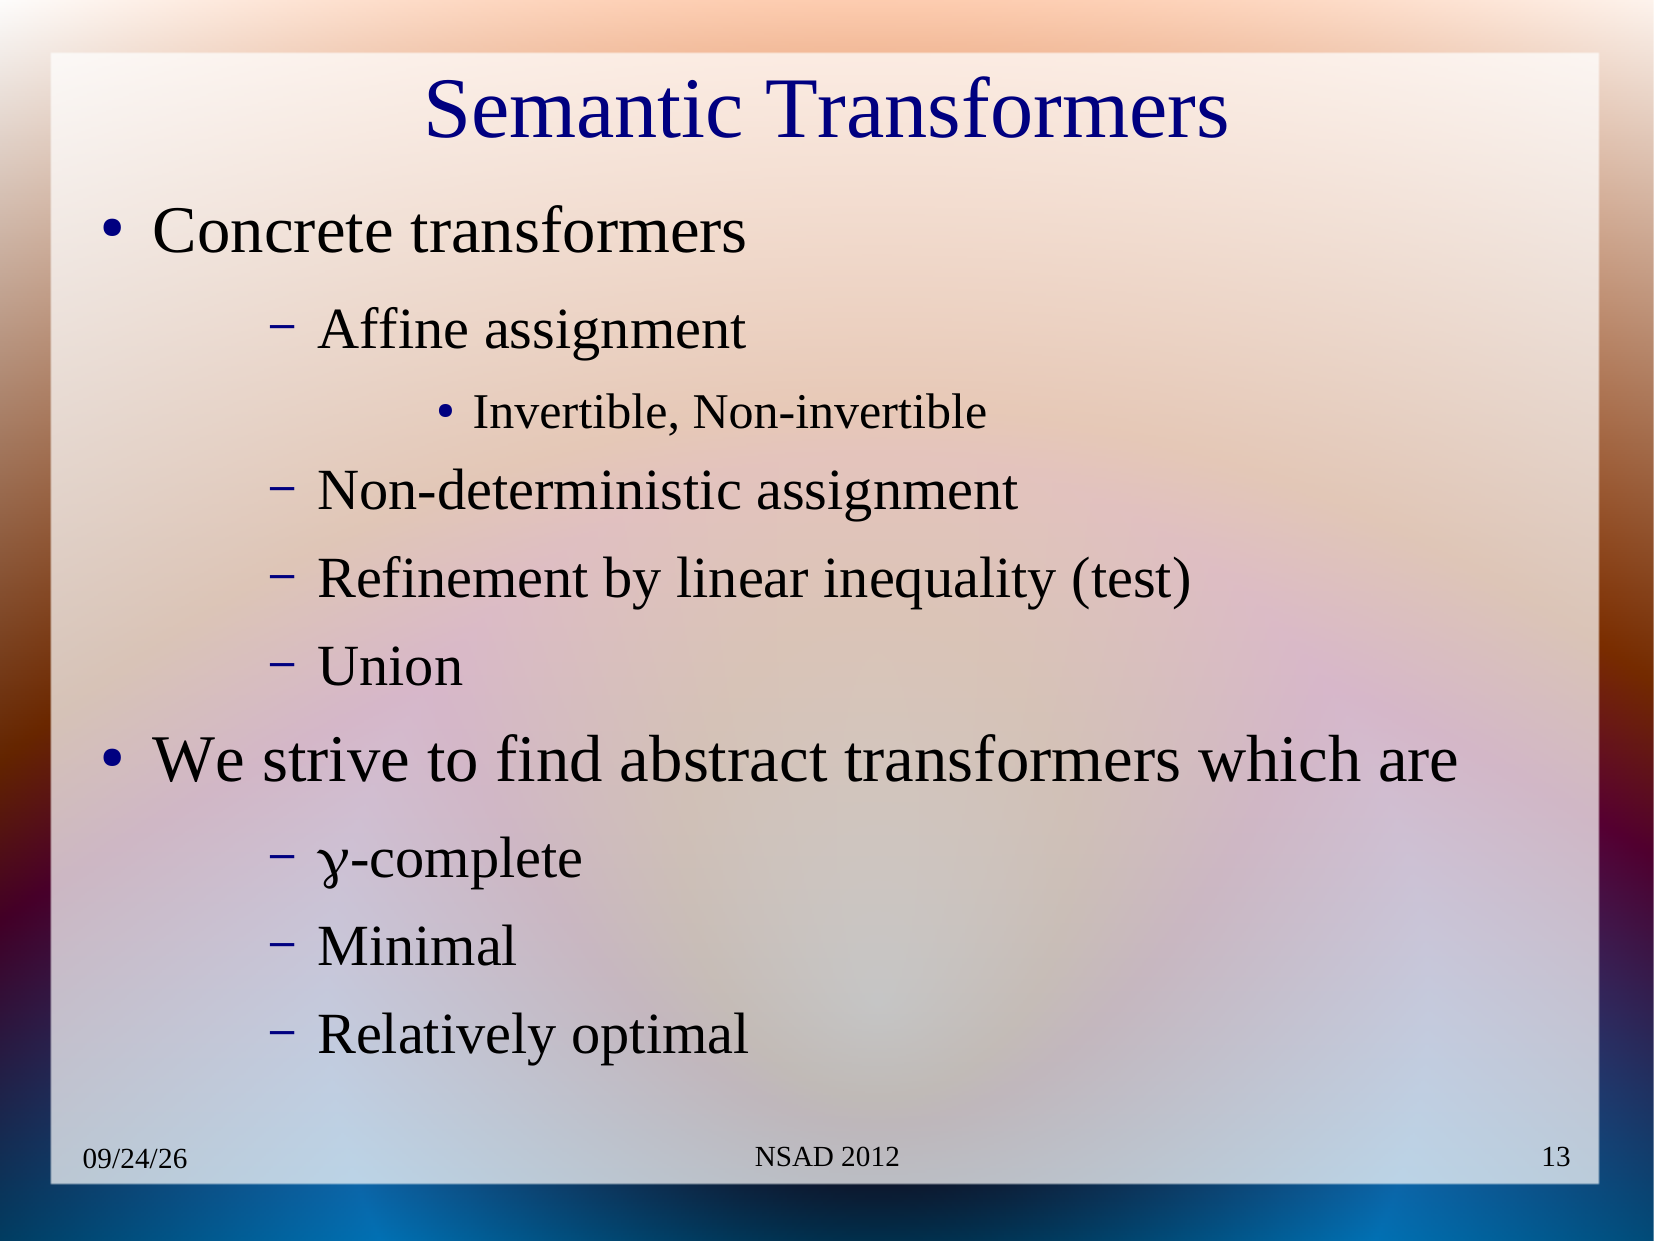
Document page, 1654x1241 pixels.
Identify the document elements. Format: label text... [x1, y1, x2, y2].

list Concrete transformers Affine assignment Invertible, Non-invertible Non-deterministic assignment Refinement by linear inequality (test) Union We strive to find abstract transformers which are g-complete Minimal Relatively optimal [82, 192, 1571, 1079]
picture [0, 0, 1654, 1241]
title Semantic Transformers [82, 60, 1571, 156]
